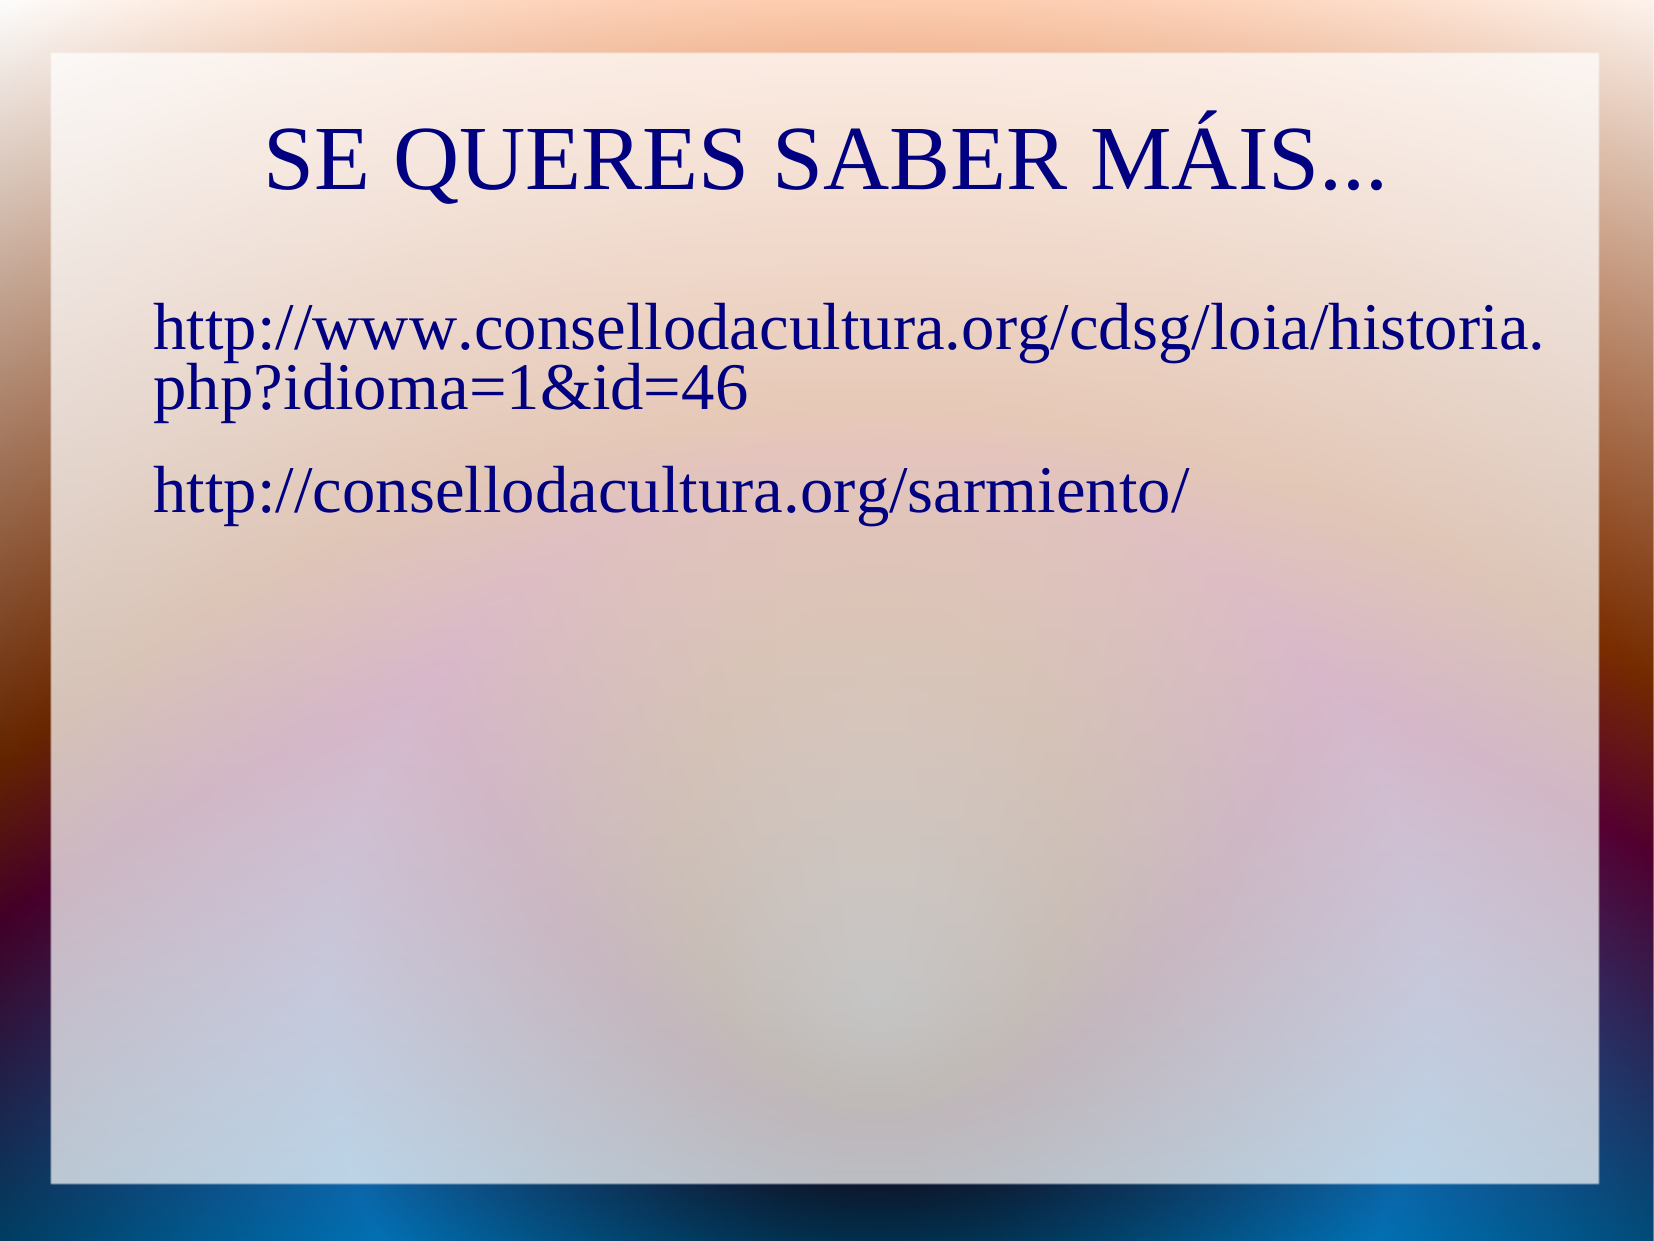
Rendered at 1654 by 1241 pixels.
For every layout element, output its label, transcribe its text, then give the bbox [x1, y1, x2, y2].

picture [0, 0, 1654, 1241]
list http://www.consellodacultura.org/cdsg/loia/historia.php?idioma=1&id=46 http://consellodacultura.org/sarmiento/ [82, 290, 1571, 1010]
title SE QUERES SABER MÁIS... [82, 55, 1571, 263]
